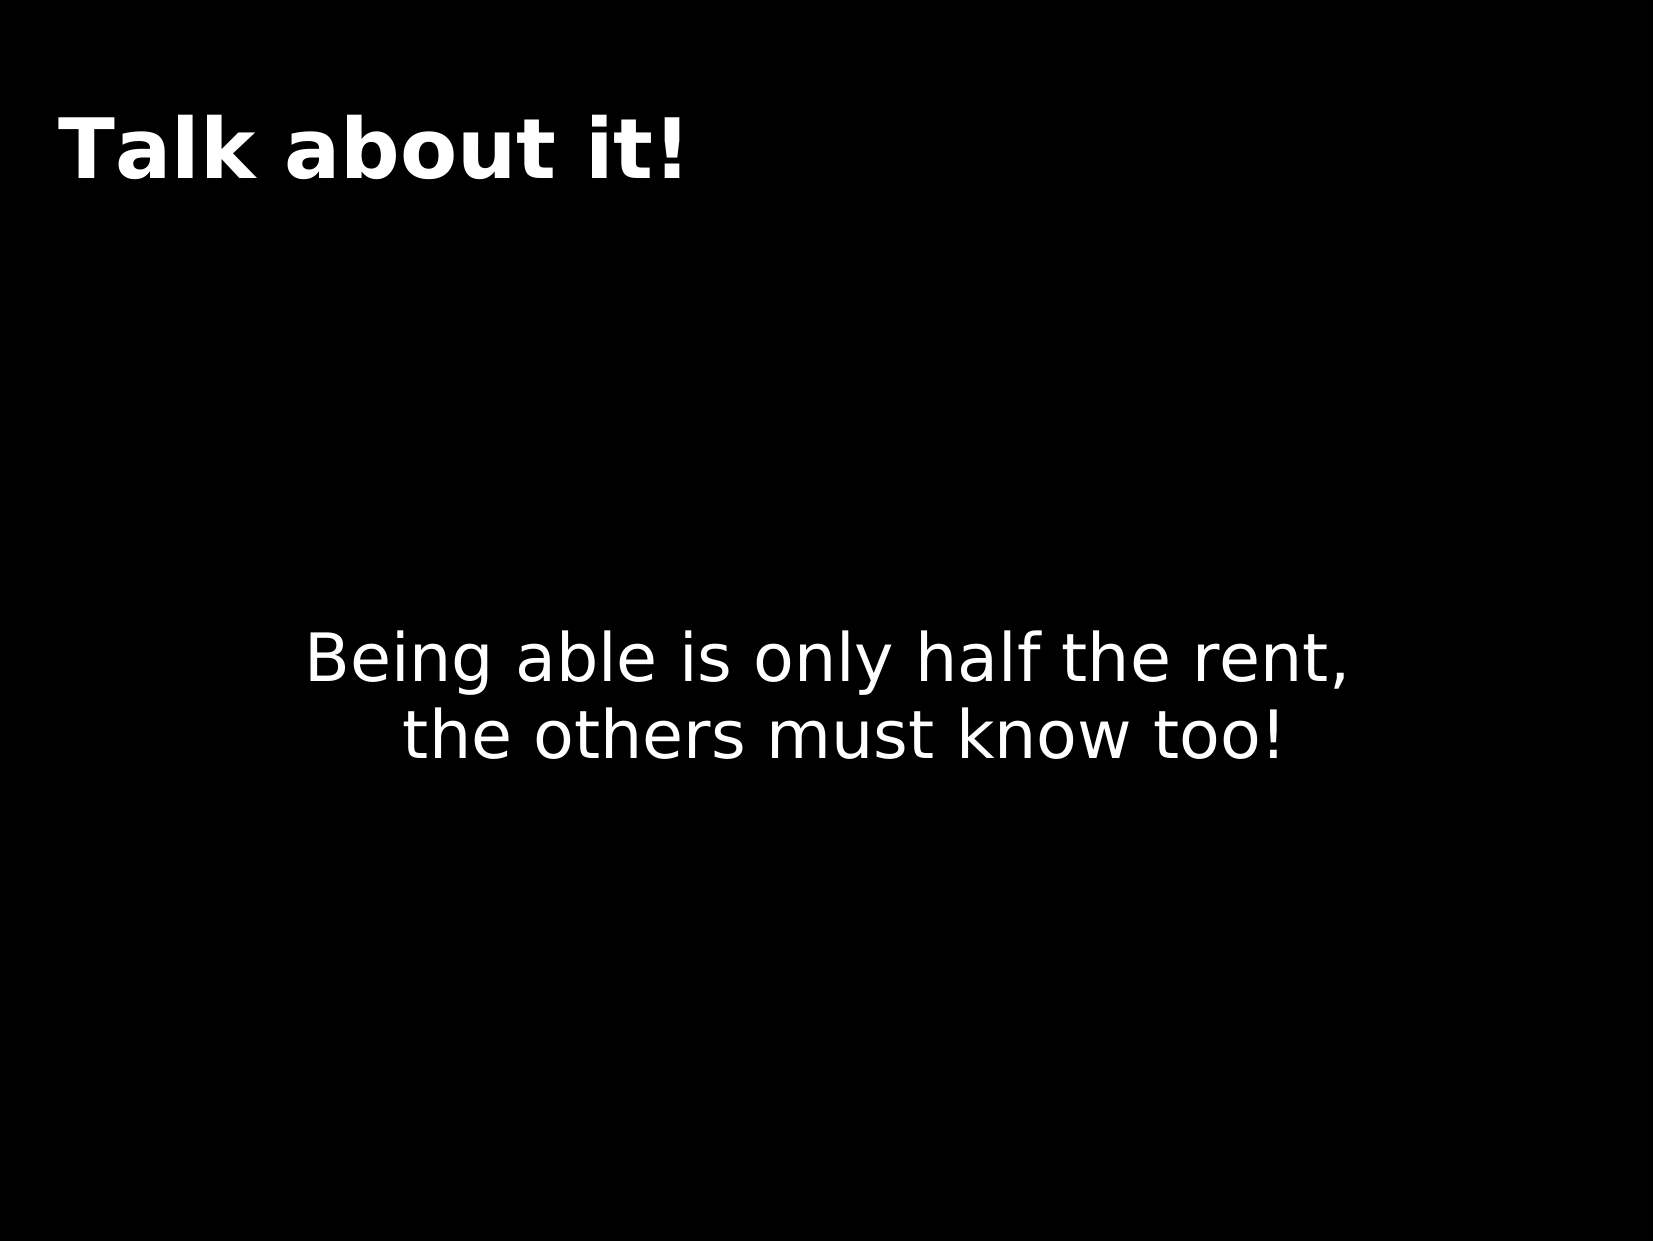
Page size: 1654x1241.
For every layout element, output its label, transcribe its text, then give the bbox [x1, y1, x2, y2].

title Talk about it! [59, 75, 1607, 225]
subtitle Being able is only half the rent, the others must know too! [50, 295, 1571, 1099]
